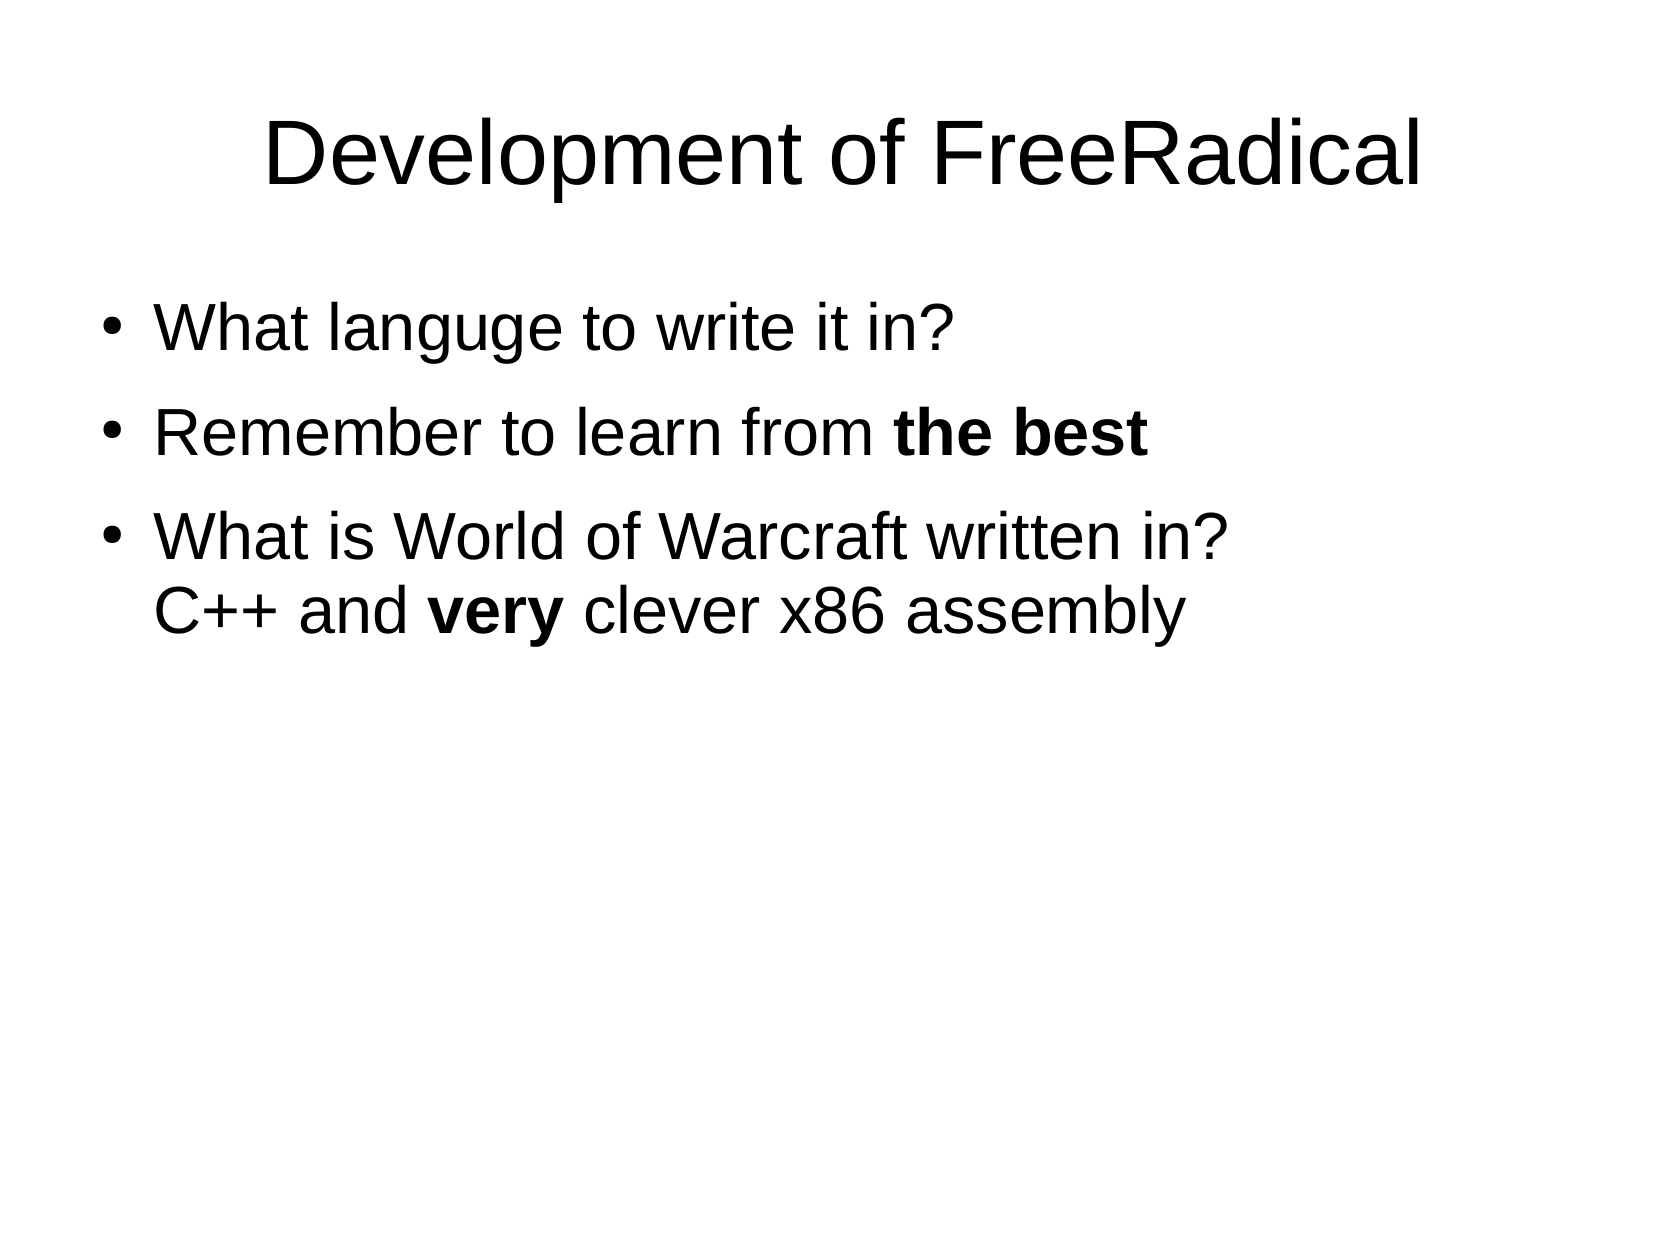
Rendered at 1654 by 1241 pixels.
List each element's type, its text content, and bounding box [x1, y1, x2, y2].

list What languge to write it in? Remember to learn from the best What is World of Warcraft written in? C++ and very clever x86 assembly [82, 290, 1571, 1010]
title Development of FreeRadical [82, 49, 1571, 257]
